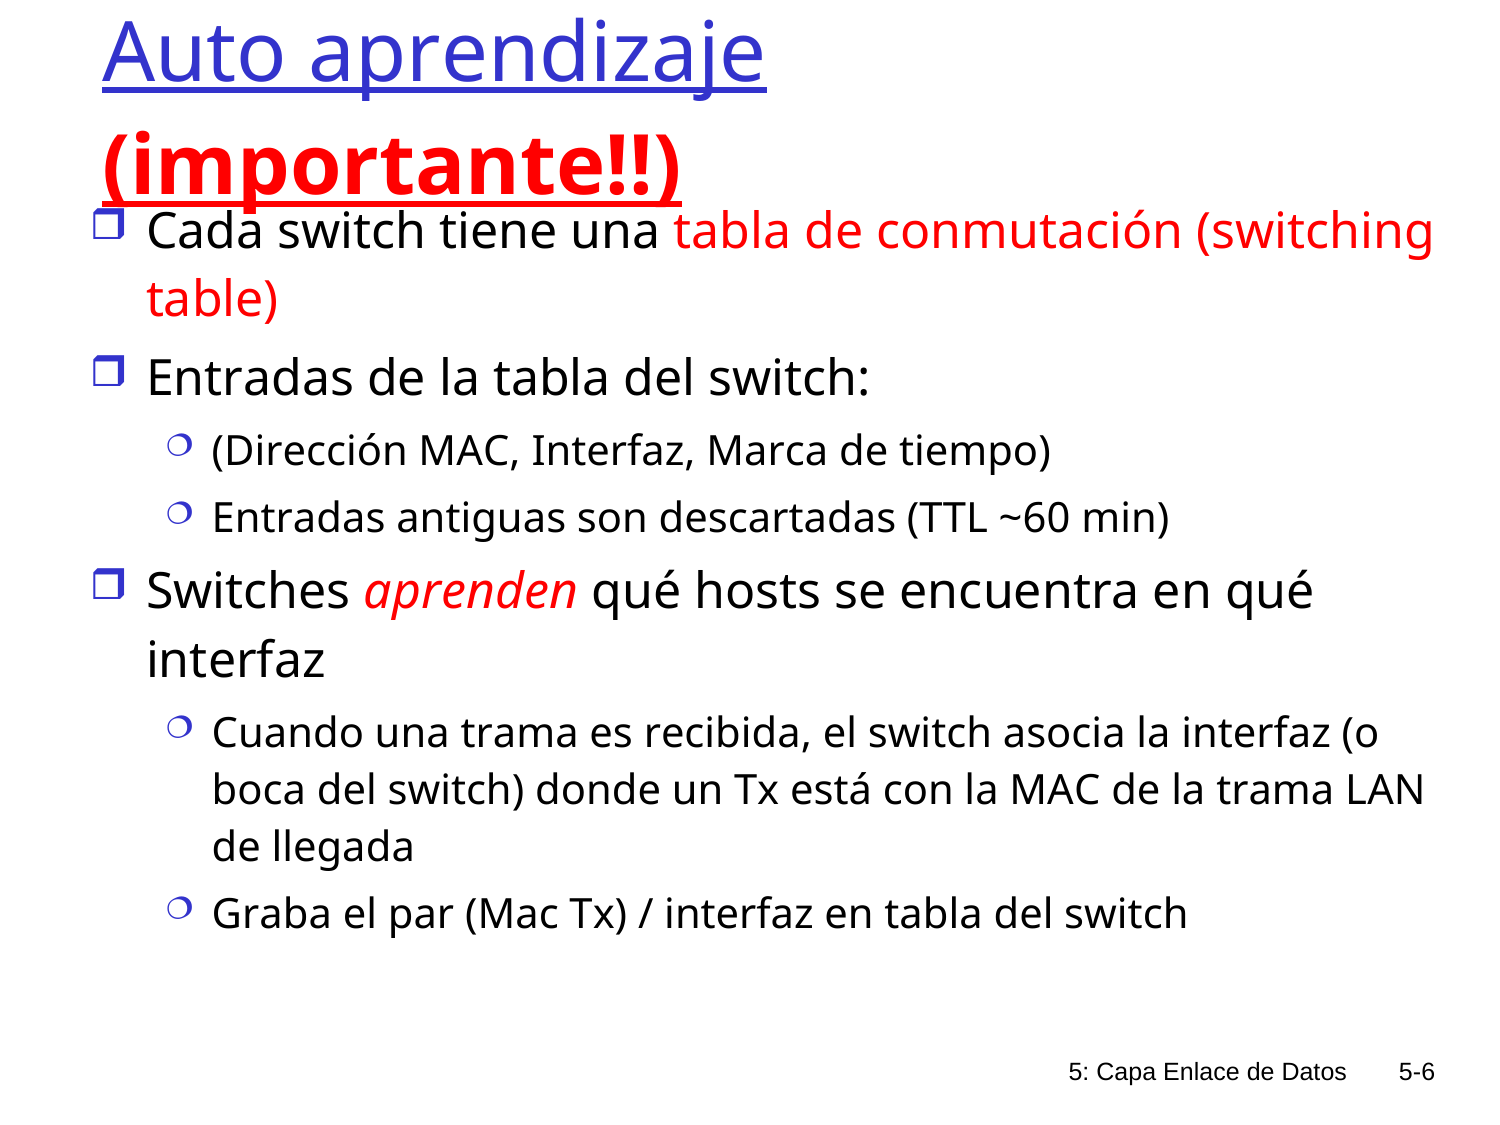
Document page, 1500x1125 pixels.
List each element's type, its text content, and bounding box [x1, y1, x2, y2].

title Auto aprendizaje (importante!!) [87, 23, 1363, 187]
list Cada switch tiene una tabla de conmutación (switching table) Entradas de la tabla del switch: (Dirección MAC, Interfaz, Marca de tiempo) Entradas antiguas son descartadas (TTL ~60 min) Switches aprenden qué hosts se encuentra en qué interfaz Cuando una trama es recibida, el switch asocia la interfaz (o boca del switch) donde un Tx está con la MAC de la trama LAN de llegada Graba el par (Mac Tx) / interfaz en tabla del switch [75, 187, 1463, 1013]
